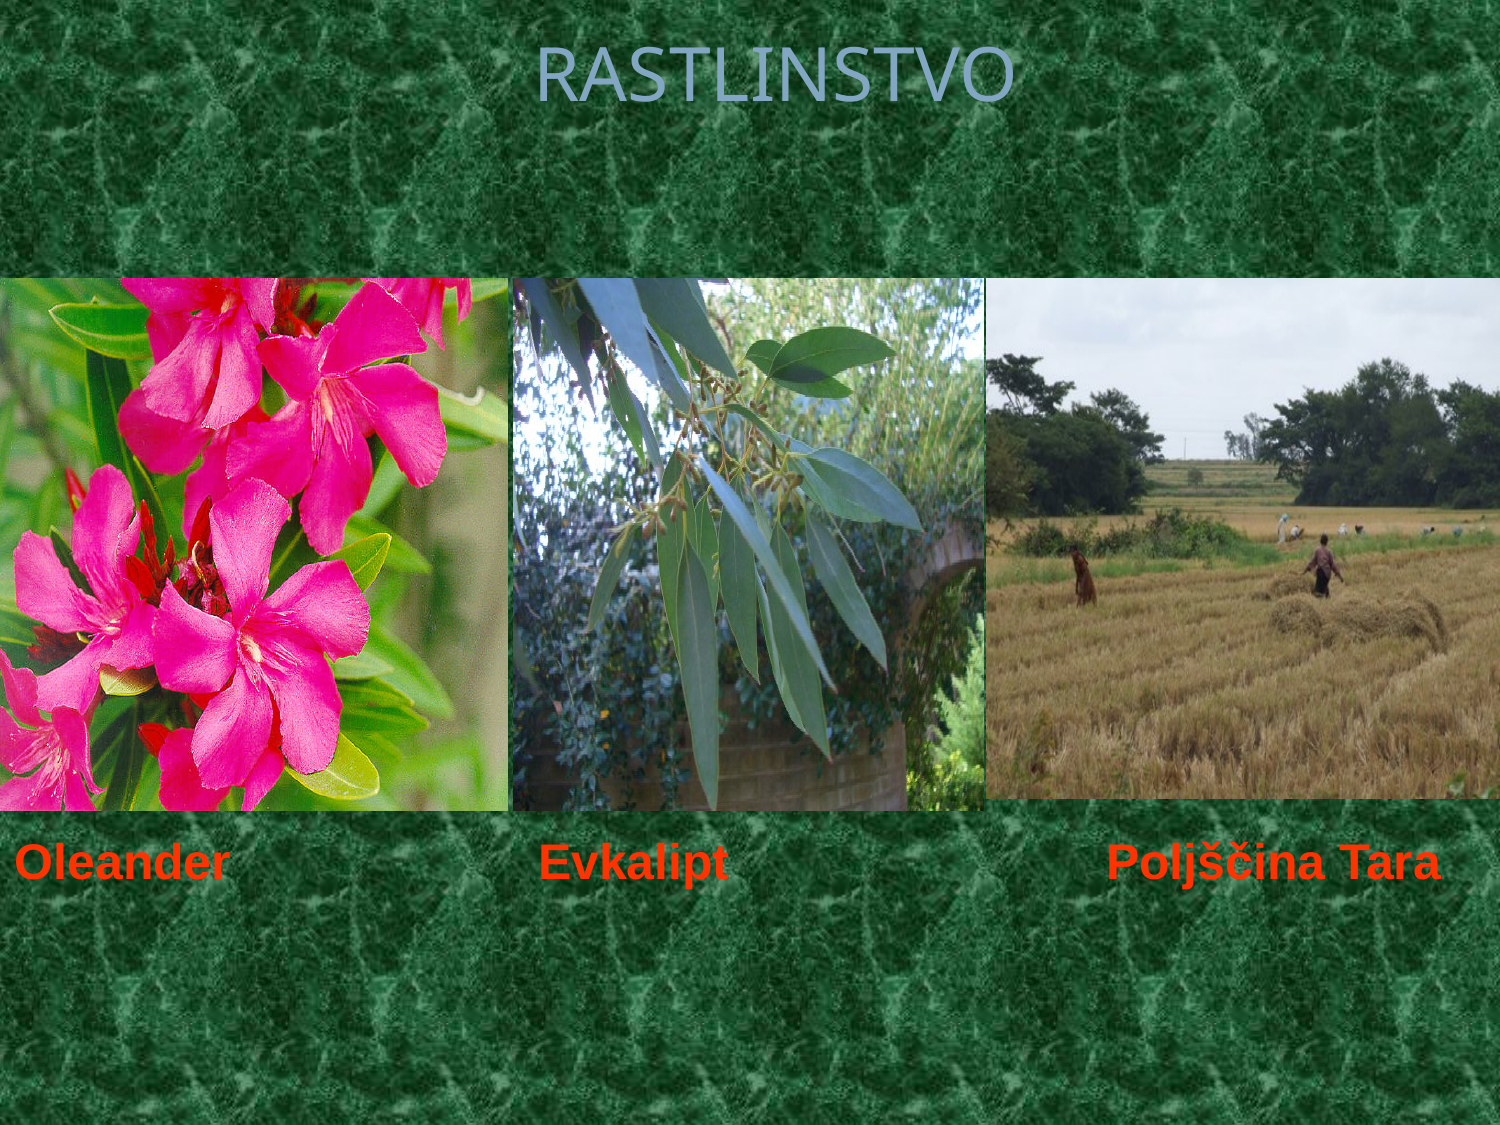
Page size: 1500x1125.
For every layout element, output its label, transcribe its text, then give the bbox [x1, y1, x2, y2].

text_box Oleander Evkalipt Poljščina Tara [0, 822, 1471, 898]
picture [0, 0, 1500, 1125]
text_box RASTLINSTVO [430, 18, 1140, 204]
